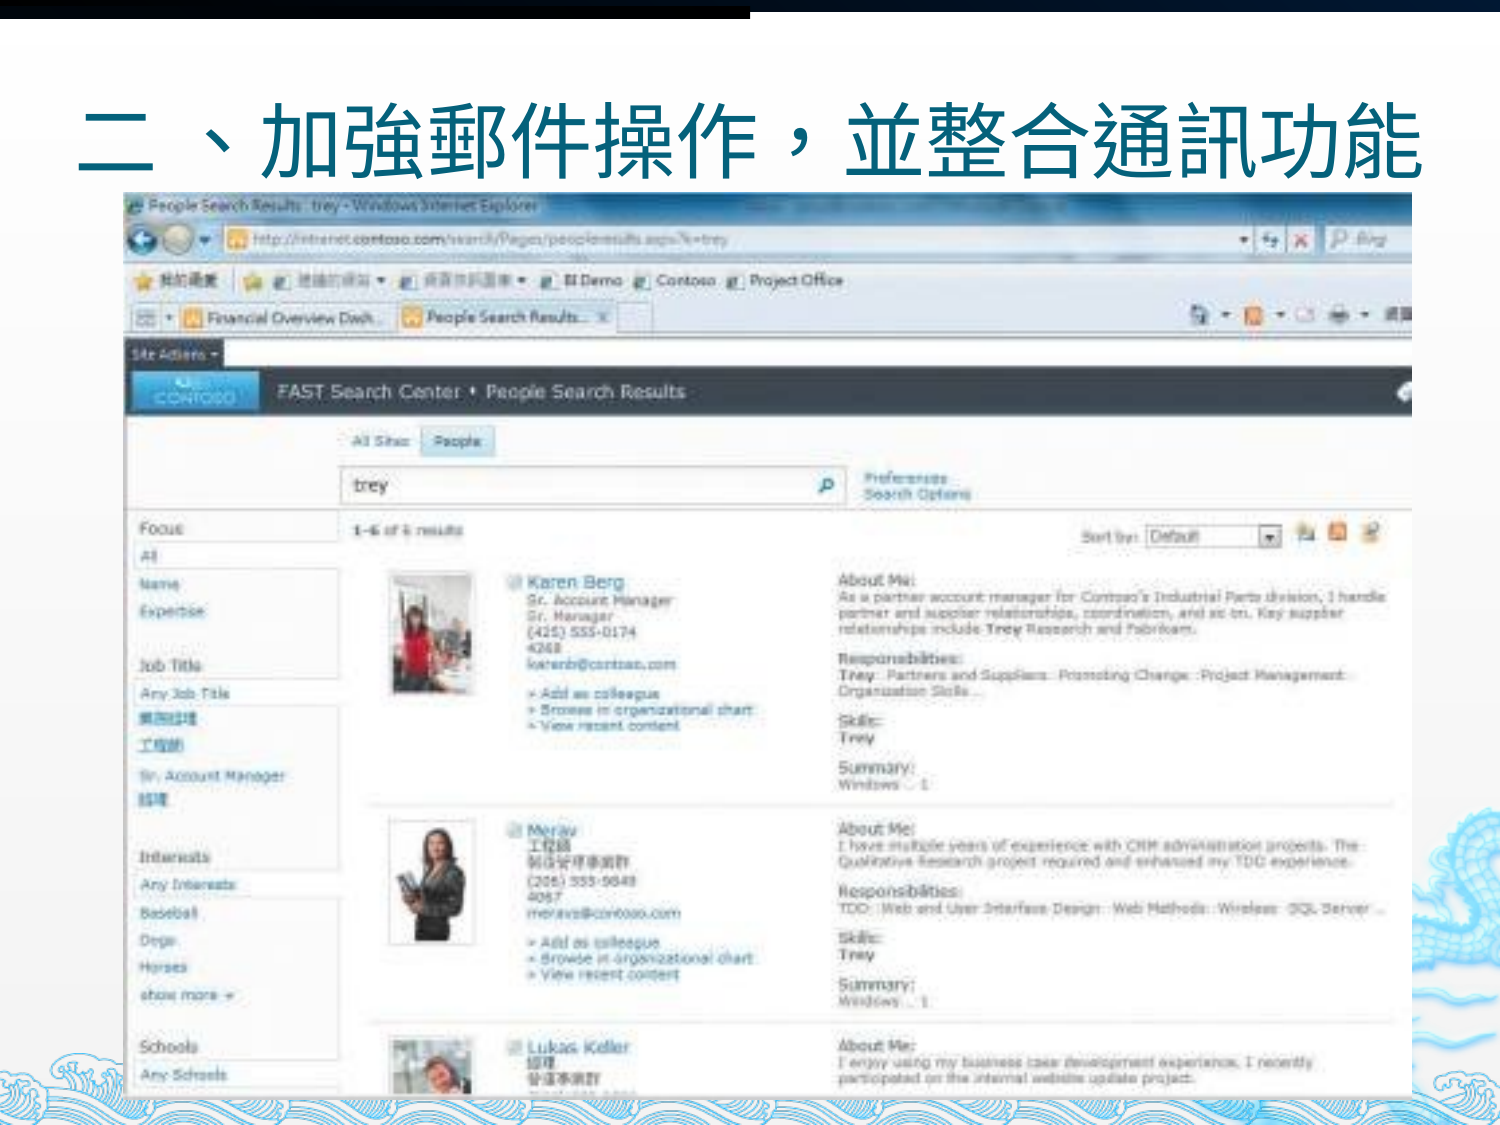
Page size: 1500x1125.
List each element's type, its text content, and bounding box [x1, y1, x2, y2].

picture [123, 192, 1412, 1100]
title 二 、加強郵件操作，並整合通訊功能 [53, 45, 1447, 233]
